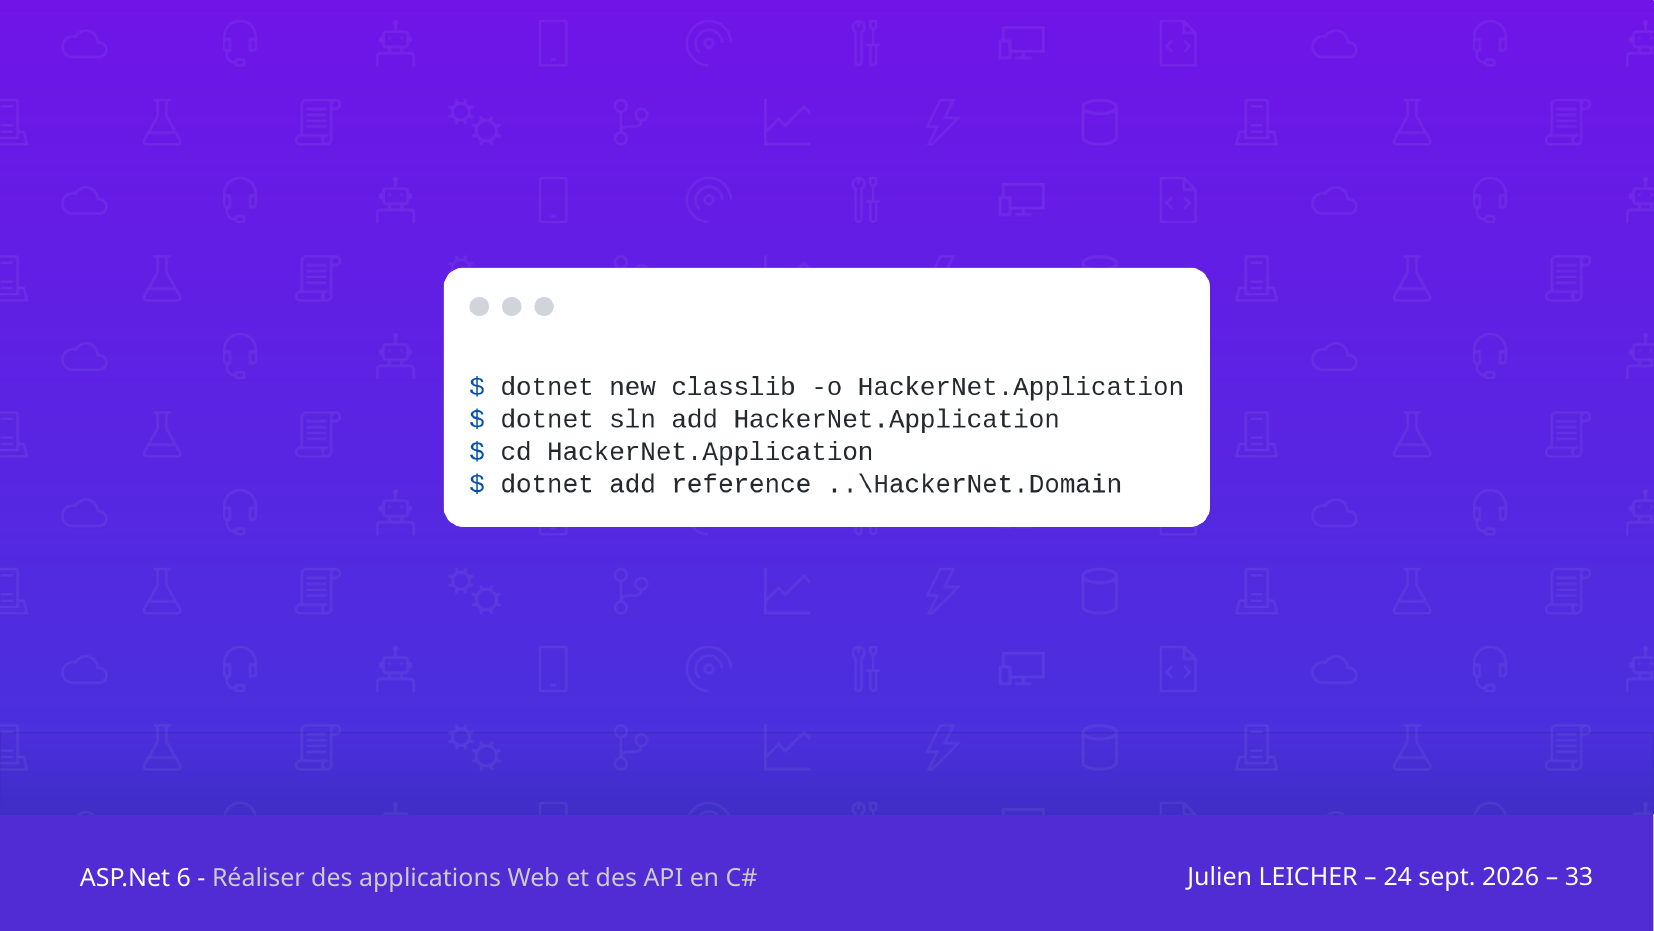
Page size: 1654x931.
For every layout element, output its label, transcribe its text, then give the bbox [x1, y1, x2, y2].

picture [417, 235, 1236, 559]
text_box [0, 0, 1654, 815]
text_box ASP.Net 6 - Réaliser des applications Web et des API en C# [64, 852, 798, 898]
text_box Julien LEICHER – 28 févr. 2022 – <numéro> [0, 815, 1654, 931]
